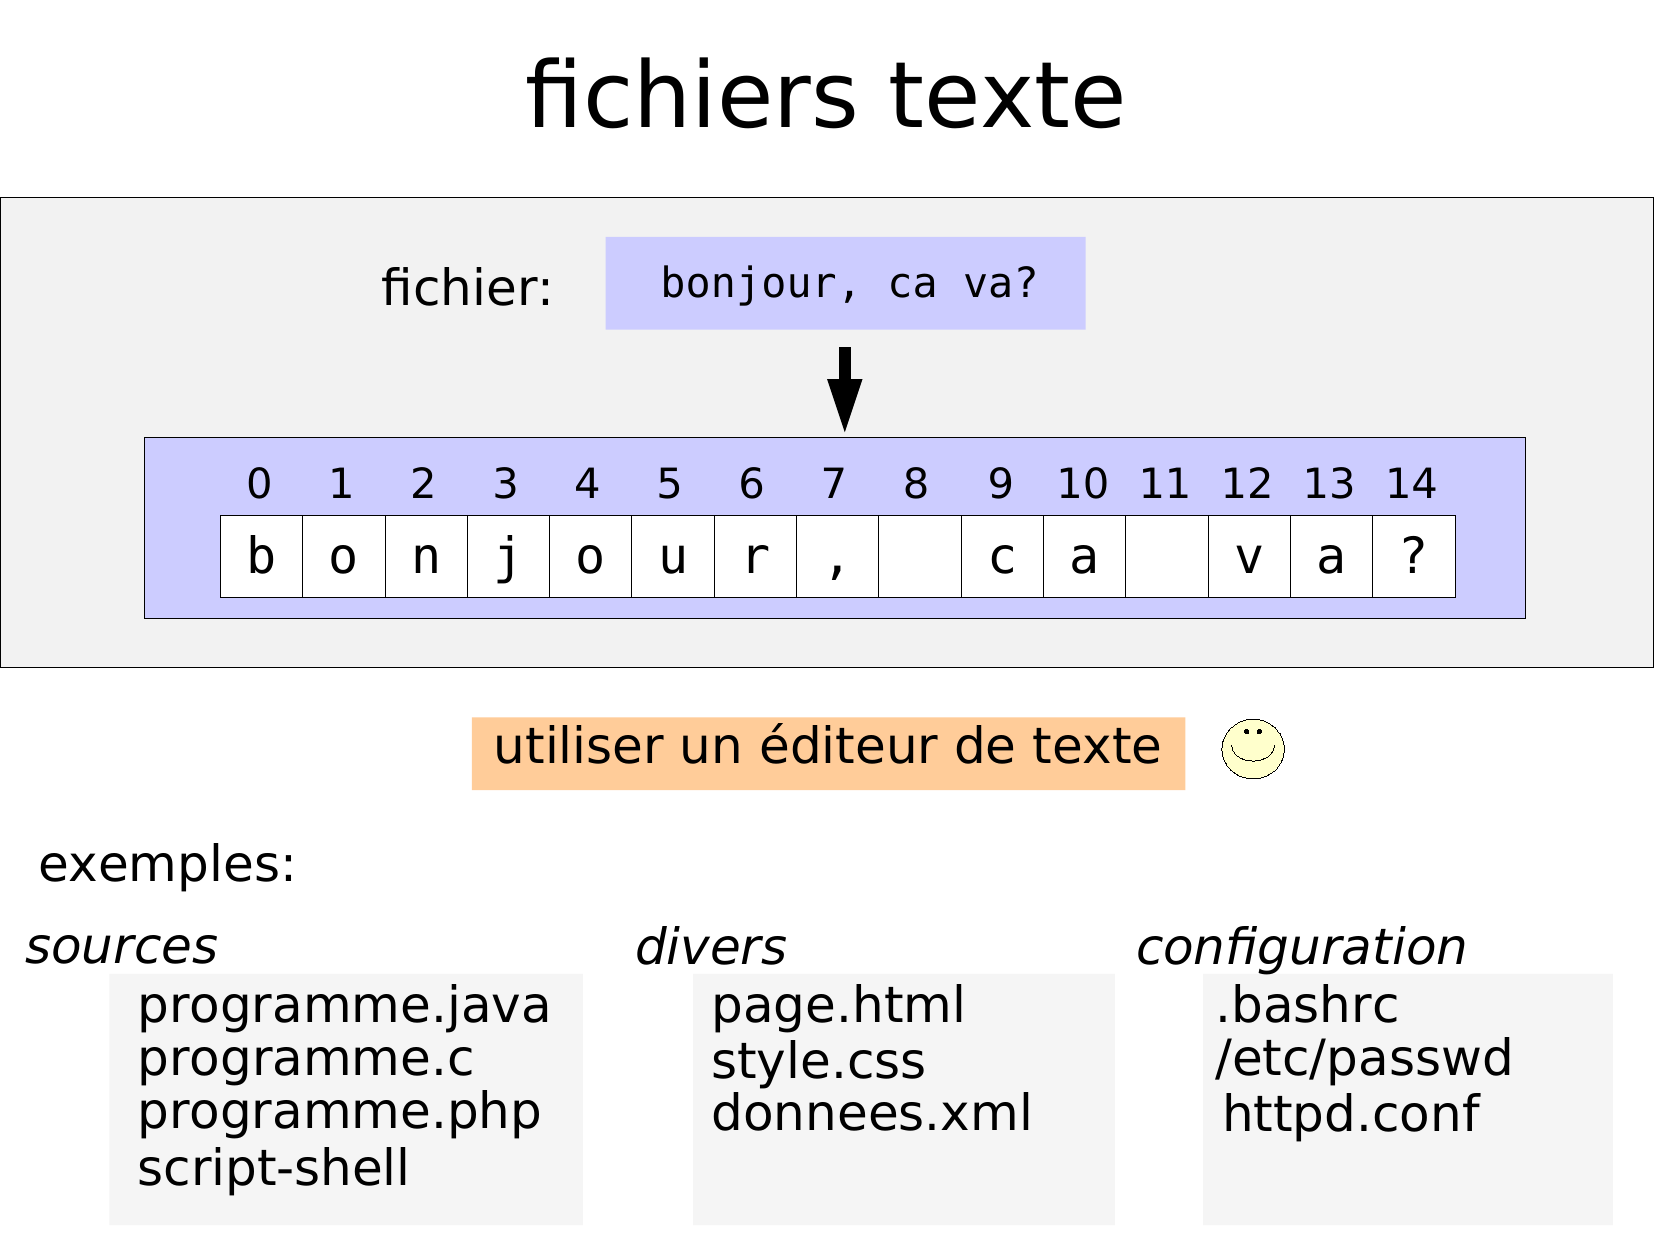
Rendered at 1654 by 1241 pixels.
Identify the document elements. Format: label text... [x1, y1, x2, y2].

text_box [1203, 973, 1613, 1226]
text_box j [467, 515, 549, 598]
text_box utiliser un éditeur de texte [471, 717, 1186, 791]
text_box programme.c [137, 1029, 476, 1082]
text_box 10 [1056, 460, 1110, 509]
text_box fichier: [381, 259, 555, 318]
text_box bonjour, ca va? [660, 258, 1242, 308]
text_box 11 [1138, 460, 1192, 509]
text_box n [385, 515, 467, 598]
text_box 12 [1220, 460, 1274, 509]
text_box , [796, 515, 878, 598]
text_box 4 [574, 460, 601, 509]
text_box configuration [1136, 917, 1468, 976]
text_box sources [25, 917, 344, 976]
text_box a [1043, 515, 1125, 598]
text_box b [220, 515, 302, 598]
text_box exemples: [38, 834, 298, 908]
text_box 1 [328, 460, 355, 509]
text_box 9 [974, 460, 1028, 509]
text_box donnees.xml [711, 1083, 1034, 1157]
text_box 7 [820, 460, 848, 584]
text_box 6 [738, 460, 765, 509]
text_box programme.java [137, 975, 553, 1049]
text_box 8 [902, 460, 930, 509]
text_box /etc/passwd [1215, 1028, 1515, 1102]
text_box [1221, 719, 1285, 779]
text_box [0, 197, 1654, 668]
text_box o [549, 515, 631, 598]
text_box .bashrc [1215, 976, 1400, 1028]
text_box 5 [656, 460, 683, 509]
text_box a [1290, 515, 1372, 598]
text_box r [714, 515, 796, 598]
text_box 14 [1384, 460, 1439, 584]
text_box o [302, 515, 385, 598]
text_box httpd.conf [1222, 1084, 1480, 1158]
text_box v [1208, 515, 1290, 598]
text_box style.css [711, 1032, 927, 1083]
text_box programme.php [137, 1082, 543, 1156]
text_box 0 [246, 460, 273, 509]
text_box divers [634, 917, 954, 976]
text_box page.html [711, 975, 967, 1049]
text_box script-shell [137, 1139, 412, 1213]
title fichiers texte [136, 34, 1518, 158]
text_box 13 [1302, 460, 1356, 509]
text_box u [631, 515, 714, 598]
text_box 2 [410, 460, 437, 509]
text_box ? [1372, 515, 1456, 598]
text_box [109, 973, 583, 1226]
text_box 3 [492, 460, 519, 509]
text_box [693, 973, 1115, 1226]
text_box c [961, 515, 1043, 598]
